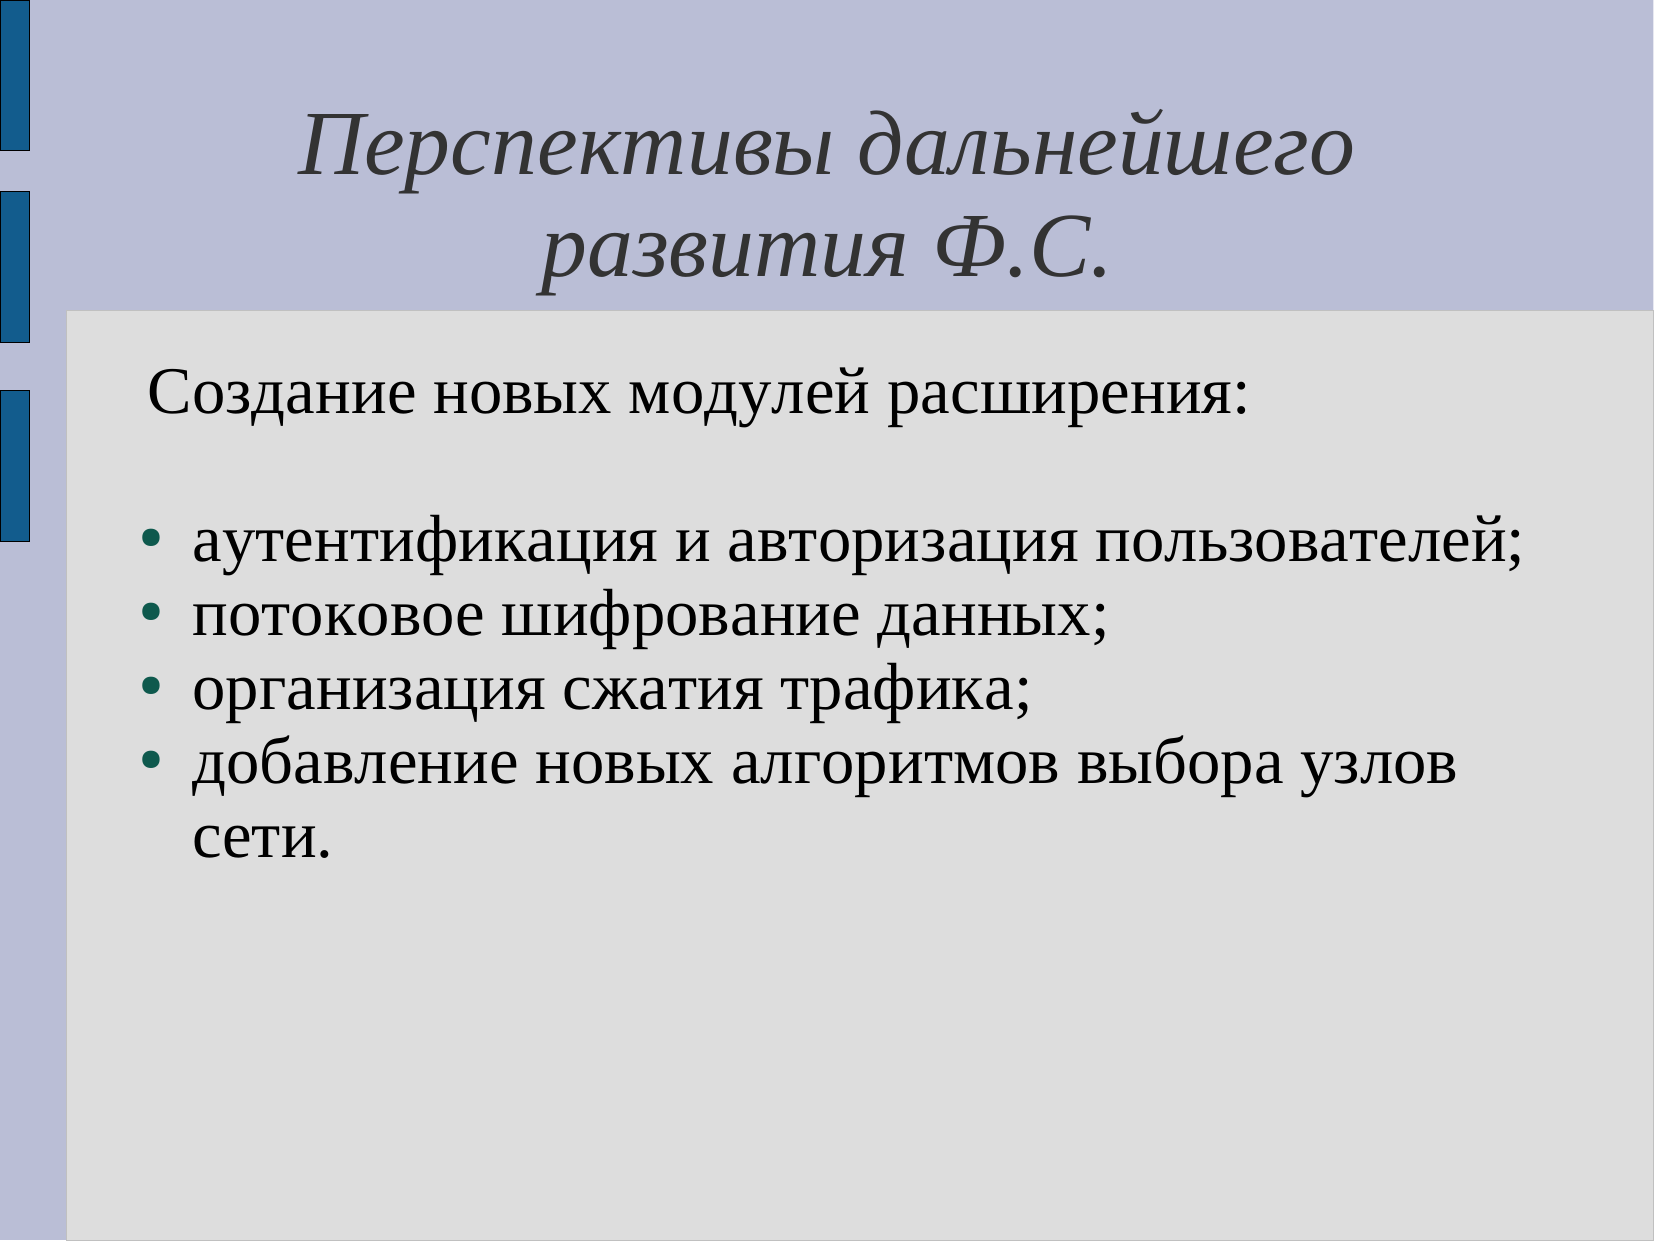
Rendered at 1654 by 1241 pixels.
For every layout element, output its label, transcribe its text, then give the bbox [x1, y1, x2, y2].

list Создание новых модулей расширения: [147, 354, 1560, 470]
list аутентификация и авторизация пользователей; потоковое шифрование данных; организация сжатия трафика; добавление новых алгоритмов выбора узлов сети. [121, 501, 1534, 1241]
title Перспективы дальнейшего развития Ф.С. [121, 84, 1534, 305]
